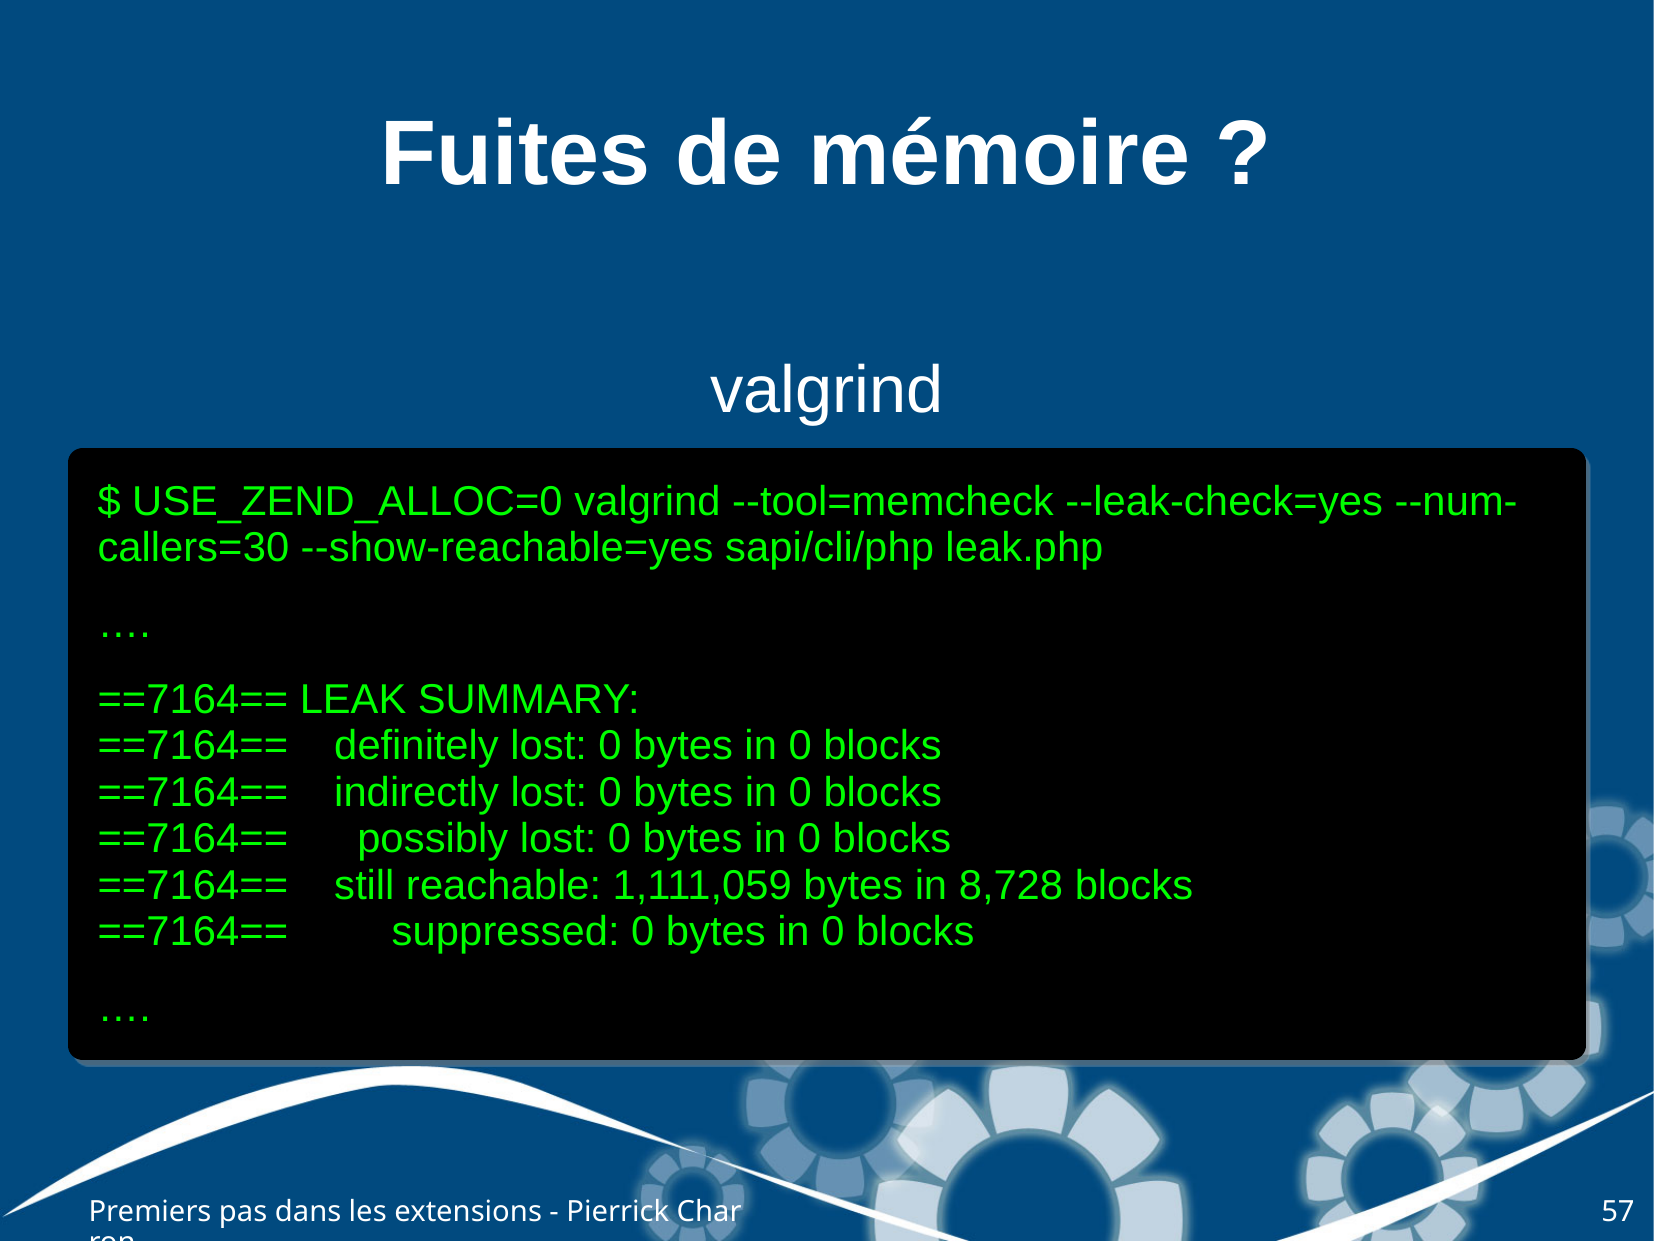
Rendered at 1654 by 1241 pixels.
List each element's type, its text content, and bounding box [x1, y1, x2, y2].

title Fuites de mémoire ? [82, 56, 1571, 250]
subtitle valgrind [82, 297, 1571, 448]
picture [0, 0, 1654, 1241]
list $ USE_ZEND_ALLOC=0 valgrind --tool=memcheck --leak-check=yes --num-callers=30 --show-reachable=yes sapi/cli/php leak.php …. ==7164== LEAK SUMMARY: ==7164== definitely lost: 0 bytes in 0 blocks ==7164== indirectly lost: 0 bytes in 0 blocks ==7164== possibly lost: 0 bytes in 0 blocks ==7164== still reachable: 1,111,059 bytes in 8,728 blocks ==7164== suppressed: 0 bytes in 0 blocks …. [82, 462, 1571, 1046]
